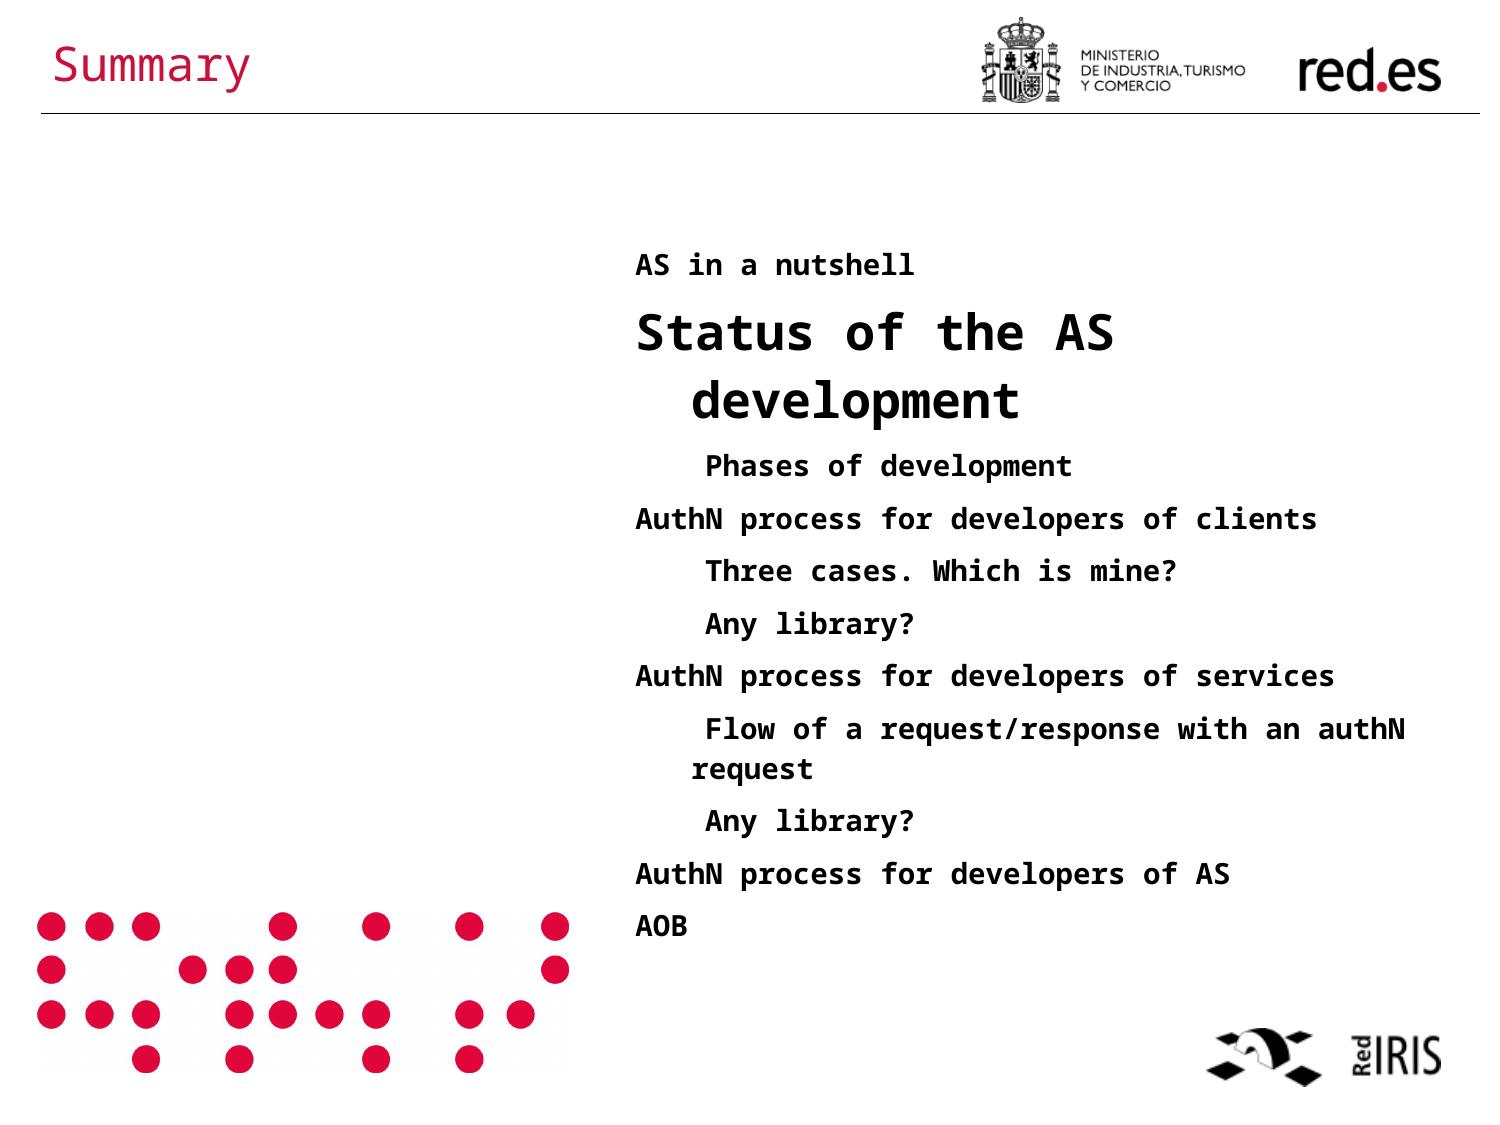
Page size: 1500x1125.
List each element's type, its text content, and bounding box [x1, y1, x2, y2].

picture [37, 912, 569, 1073]
text_box AS in a nutshell Status of the AS development Phases of development AuthN process for developers of clients Three cases. Which is mine? Any library? AuthN process for developers of services Flow of a request/response with an authN request Any library? AuthN process for developers of AS AOB [620, 236, 1436, 953]
picture [1206, 1028, 1441, 1087]
picture [981, 17, 1441, 103]
text_box Summary [36, 22, 945, 103]
